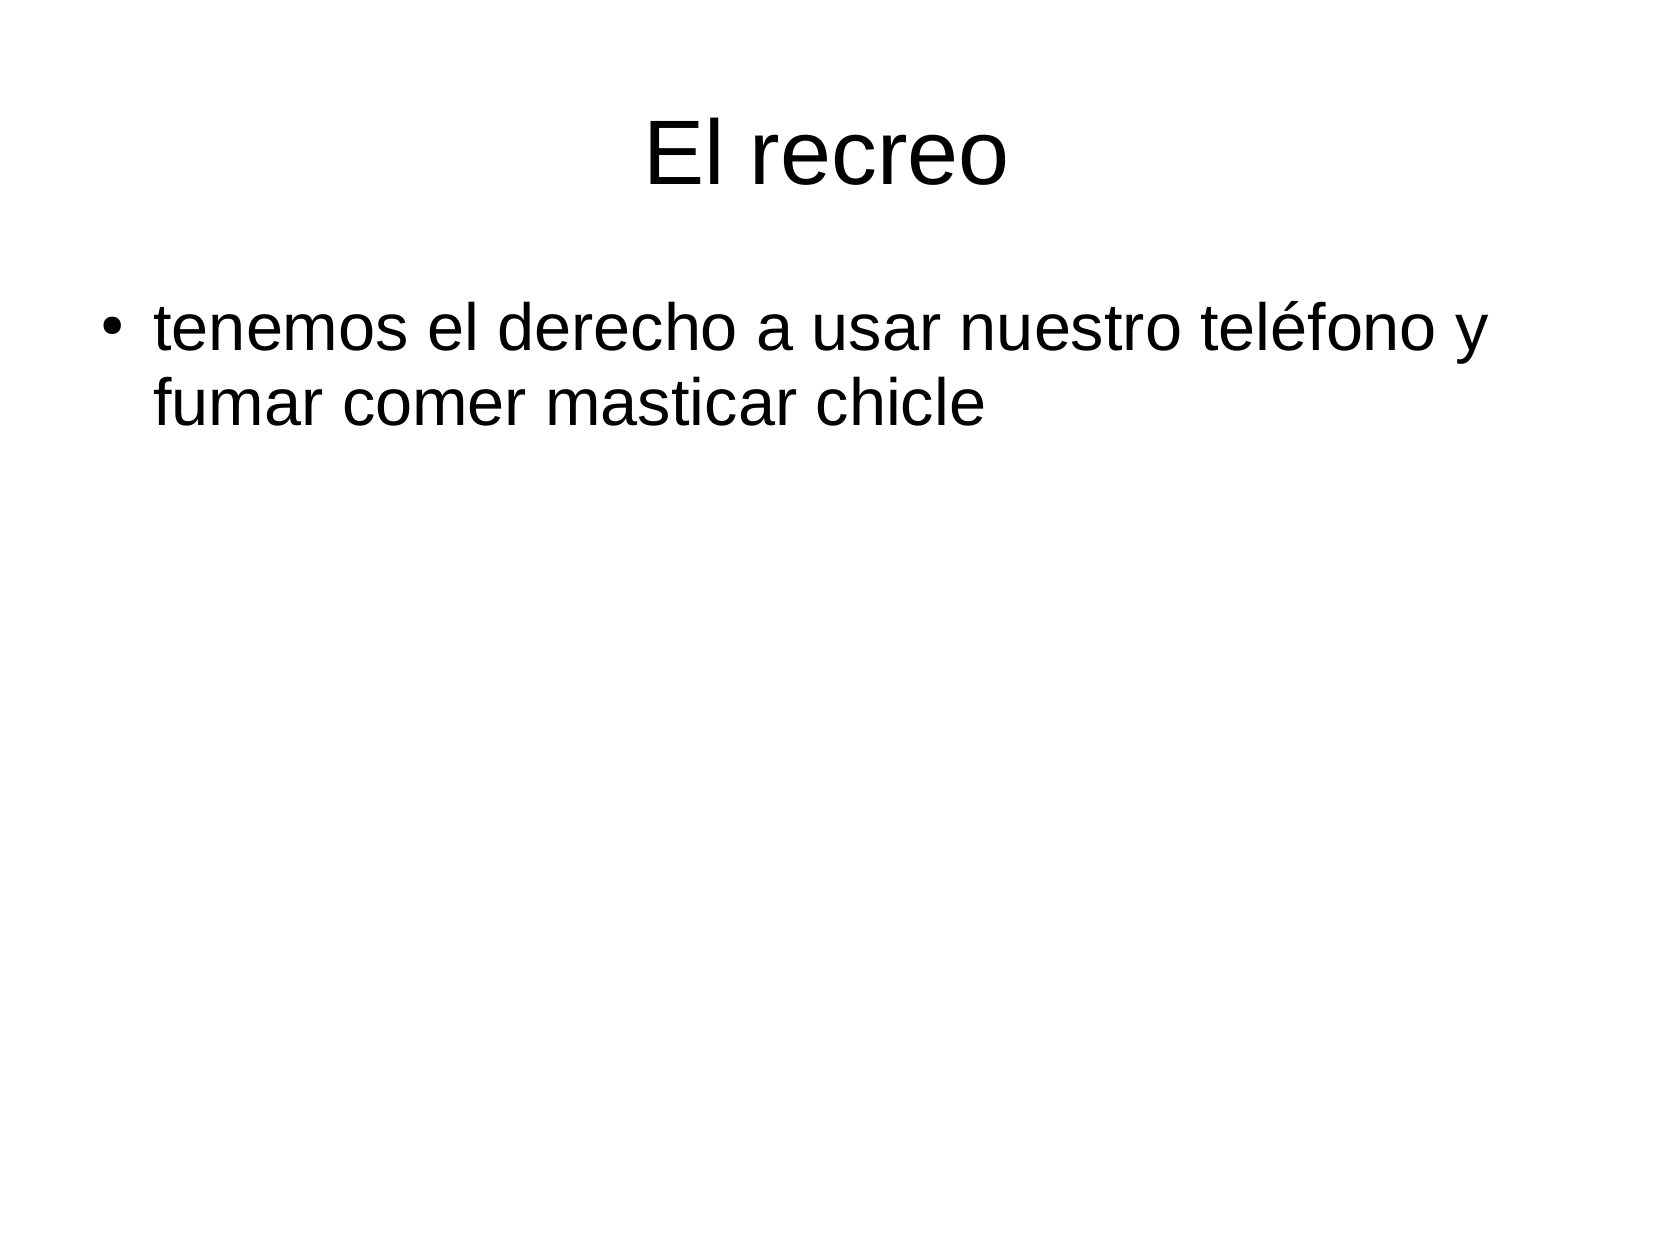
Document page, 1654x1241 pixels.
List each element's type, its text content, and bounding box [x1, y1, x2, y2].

list tenemos el derecho a usar nuestro teléfono y fumar comer masticar chicle [82, 290, 1571, 1109]
title El recreo [82, 49, 1571, 257]
